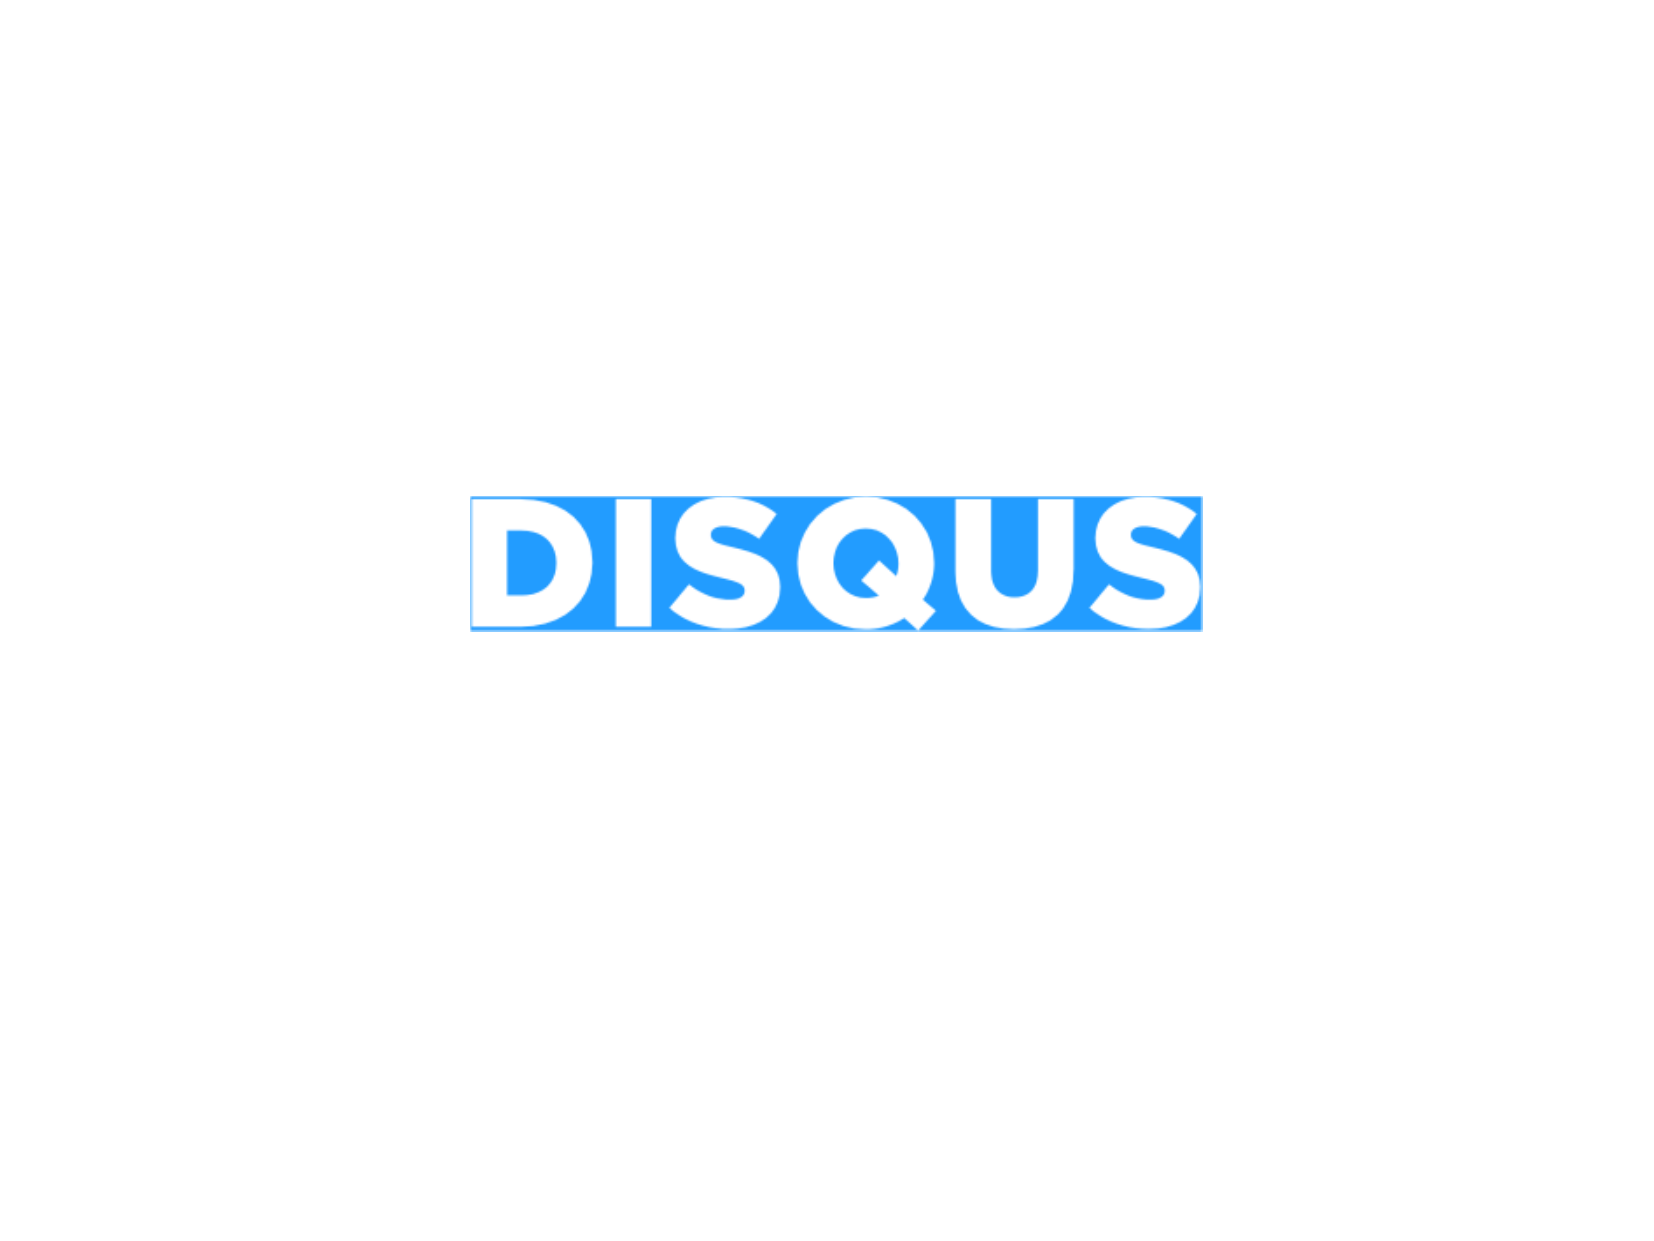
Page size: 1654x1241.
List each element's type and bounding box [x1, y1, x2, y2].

picture [470, 496, 1203, 632]
